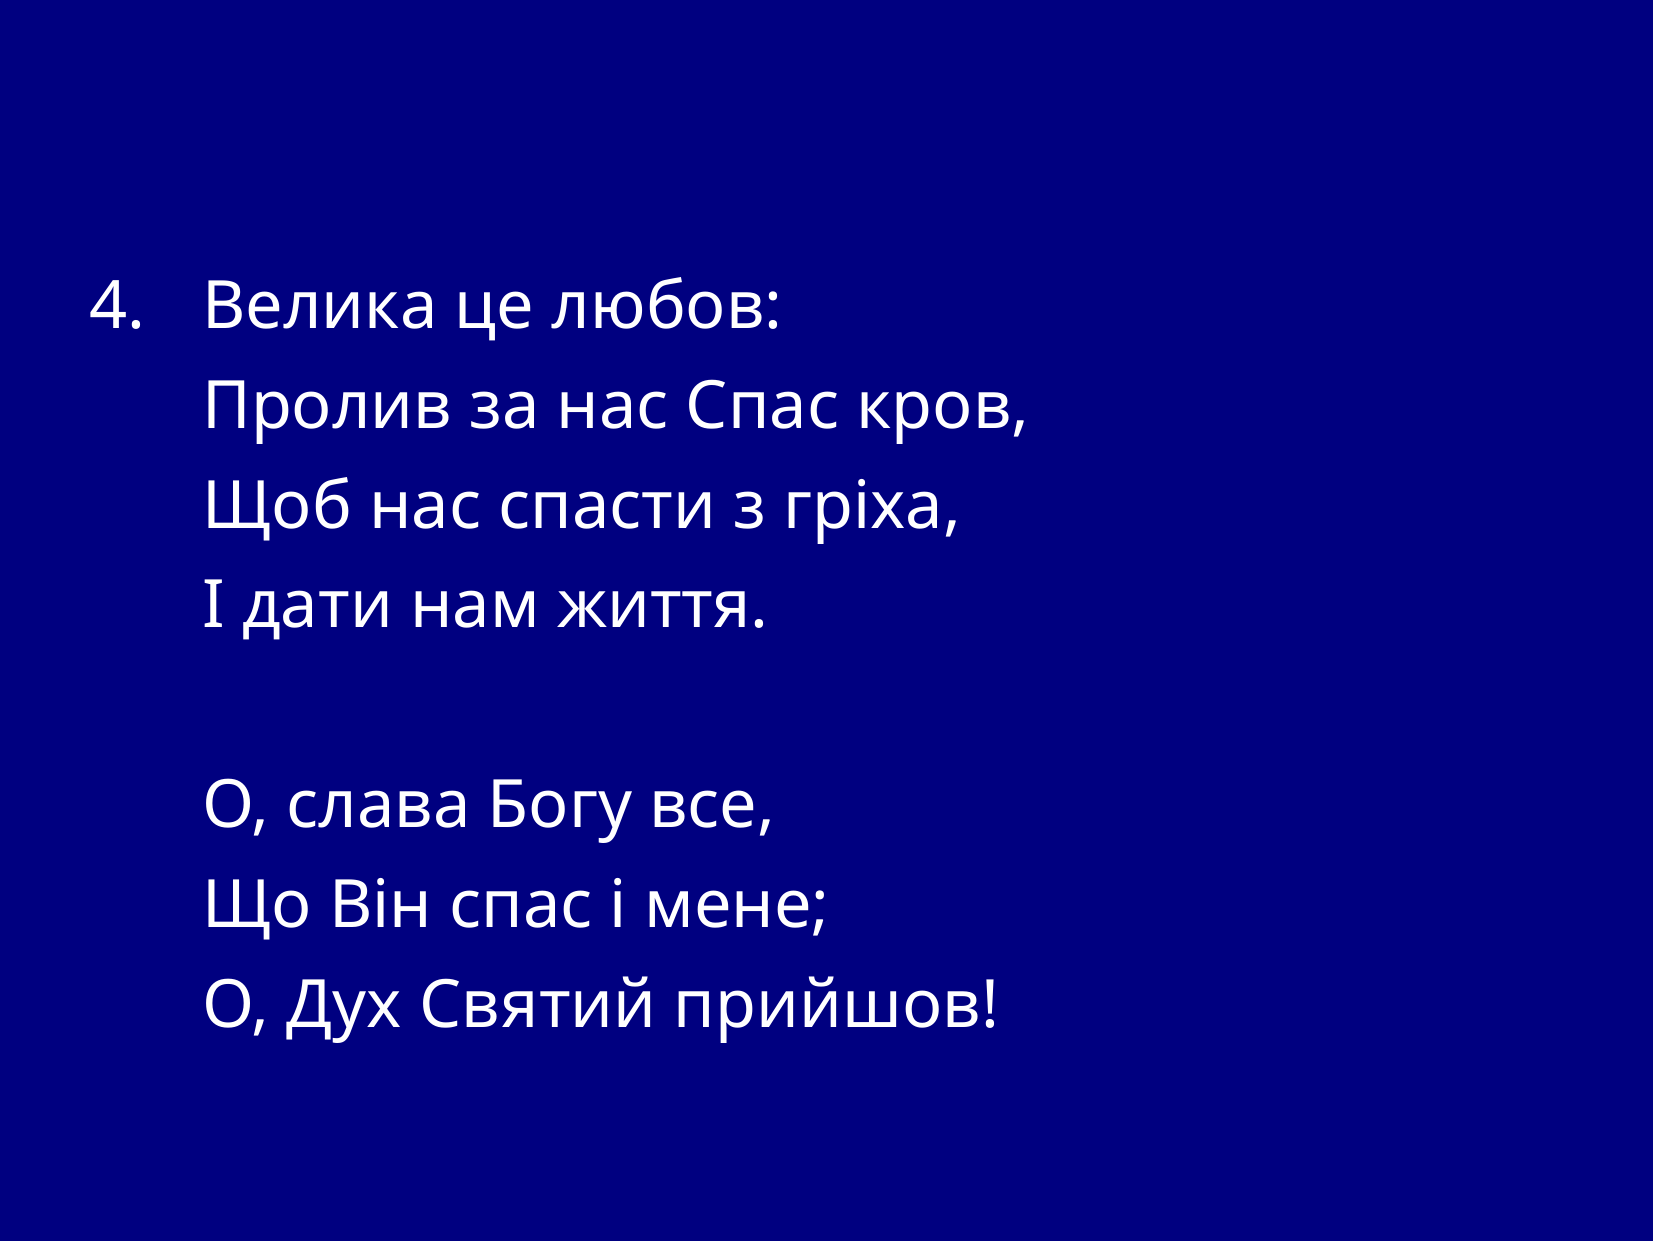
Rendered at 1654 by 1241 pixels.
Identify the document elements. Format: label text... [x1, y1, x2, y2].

text_box 4. Велика це любов: Пролив за нас Спас кров, Щоб нас спасти з гріха, І дати нам життя. О, слава Богу все, Що Він спас і мене; О, Дух Святий прийшов! [75, 150, 1576, 1163]
